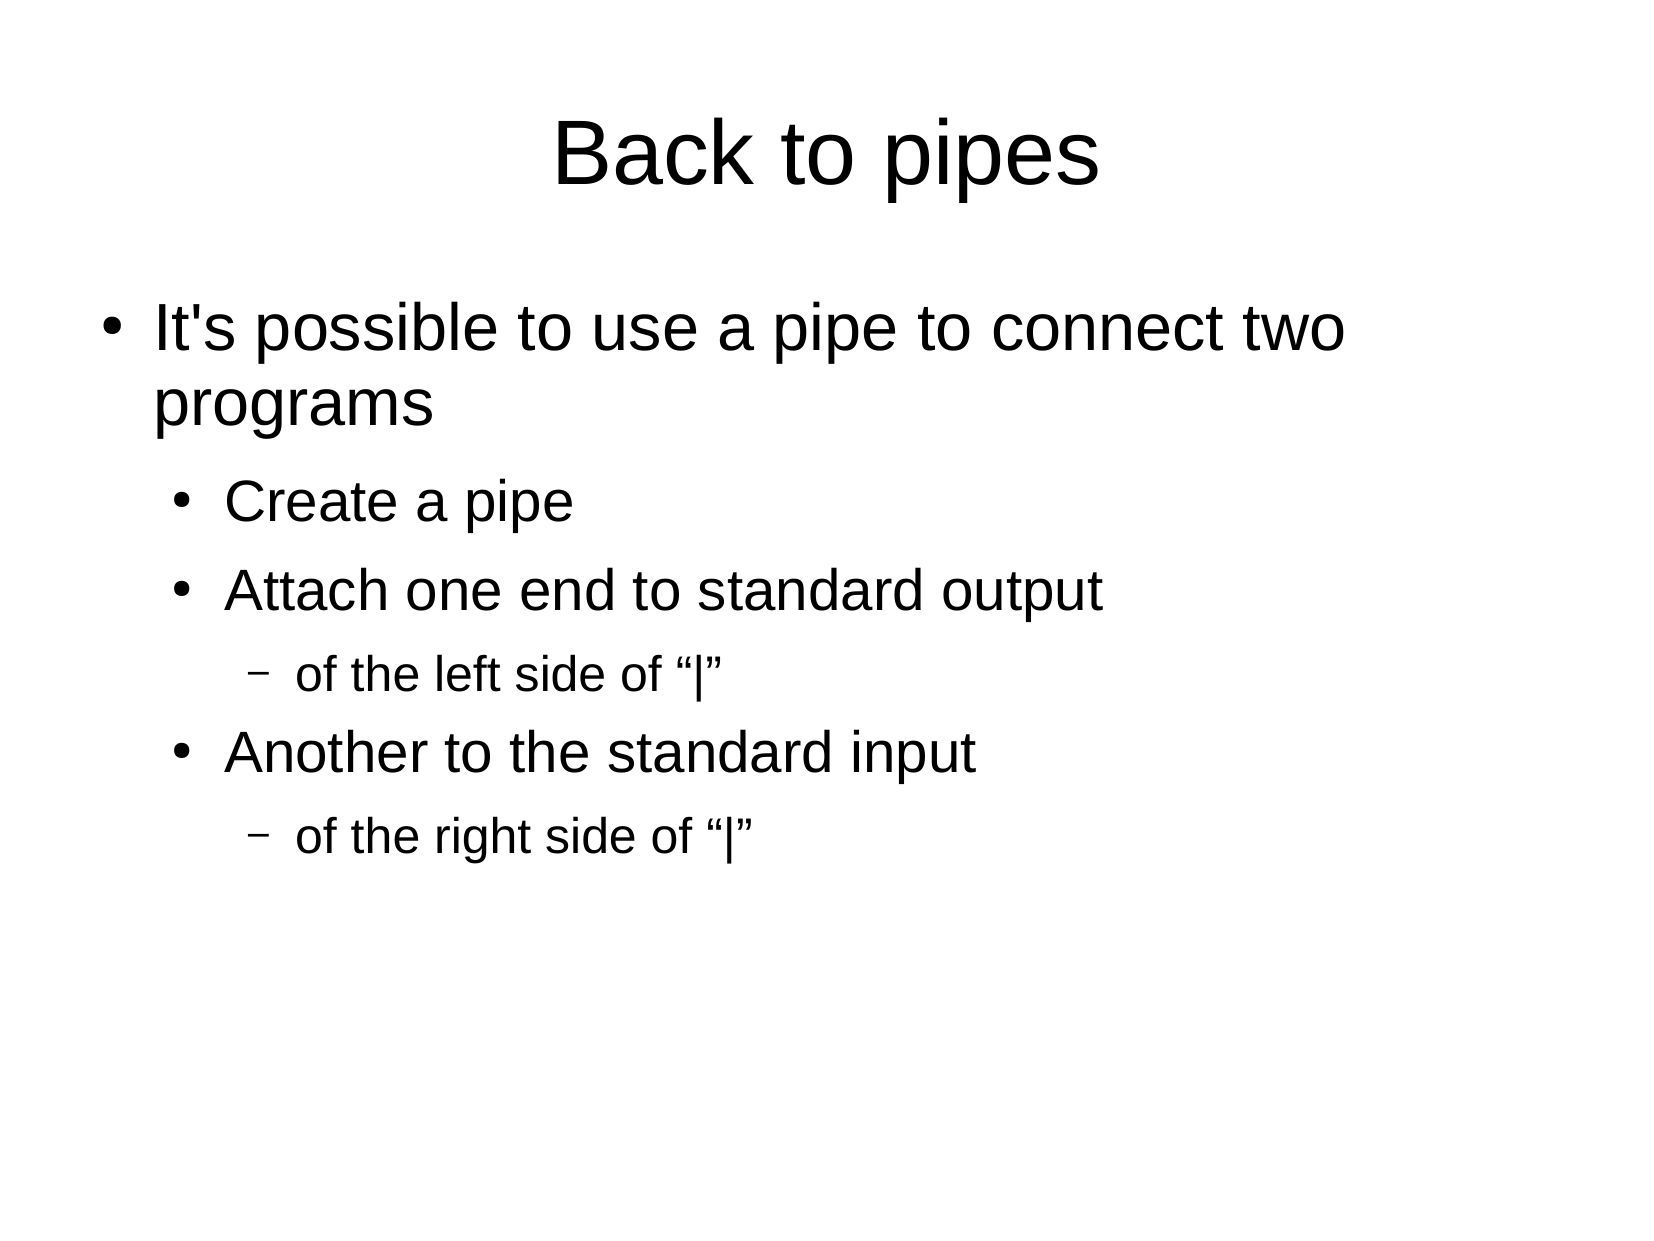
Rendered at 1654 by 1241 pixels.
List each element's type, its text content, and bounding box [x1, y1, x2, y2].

title Back to pipes [82, 49, 1571, 257]
list It's possible to use a pipe to connect two programs Create a pipe Attach one end to standard output of the left side of “|” Another to the standard input of the right side of “|” [82, 290, 1571, 1010]
